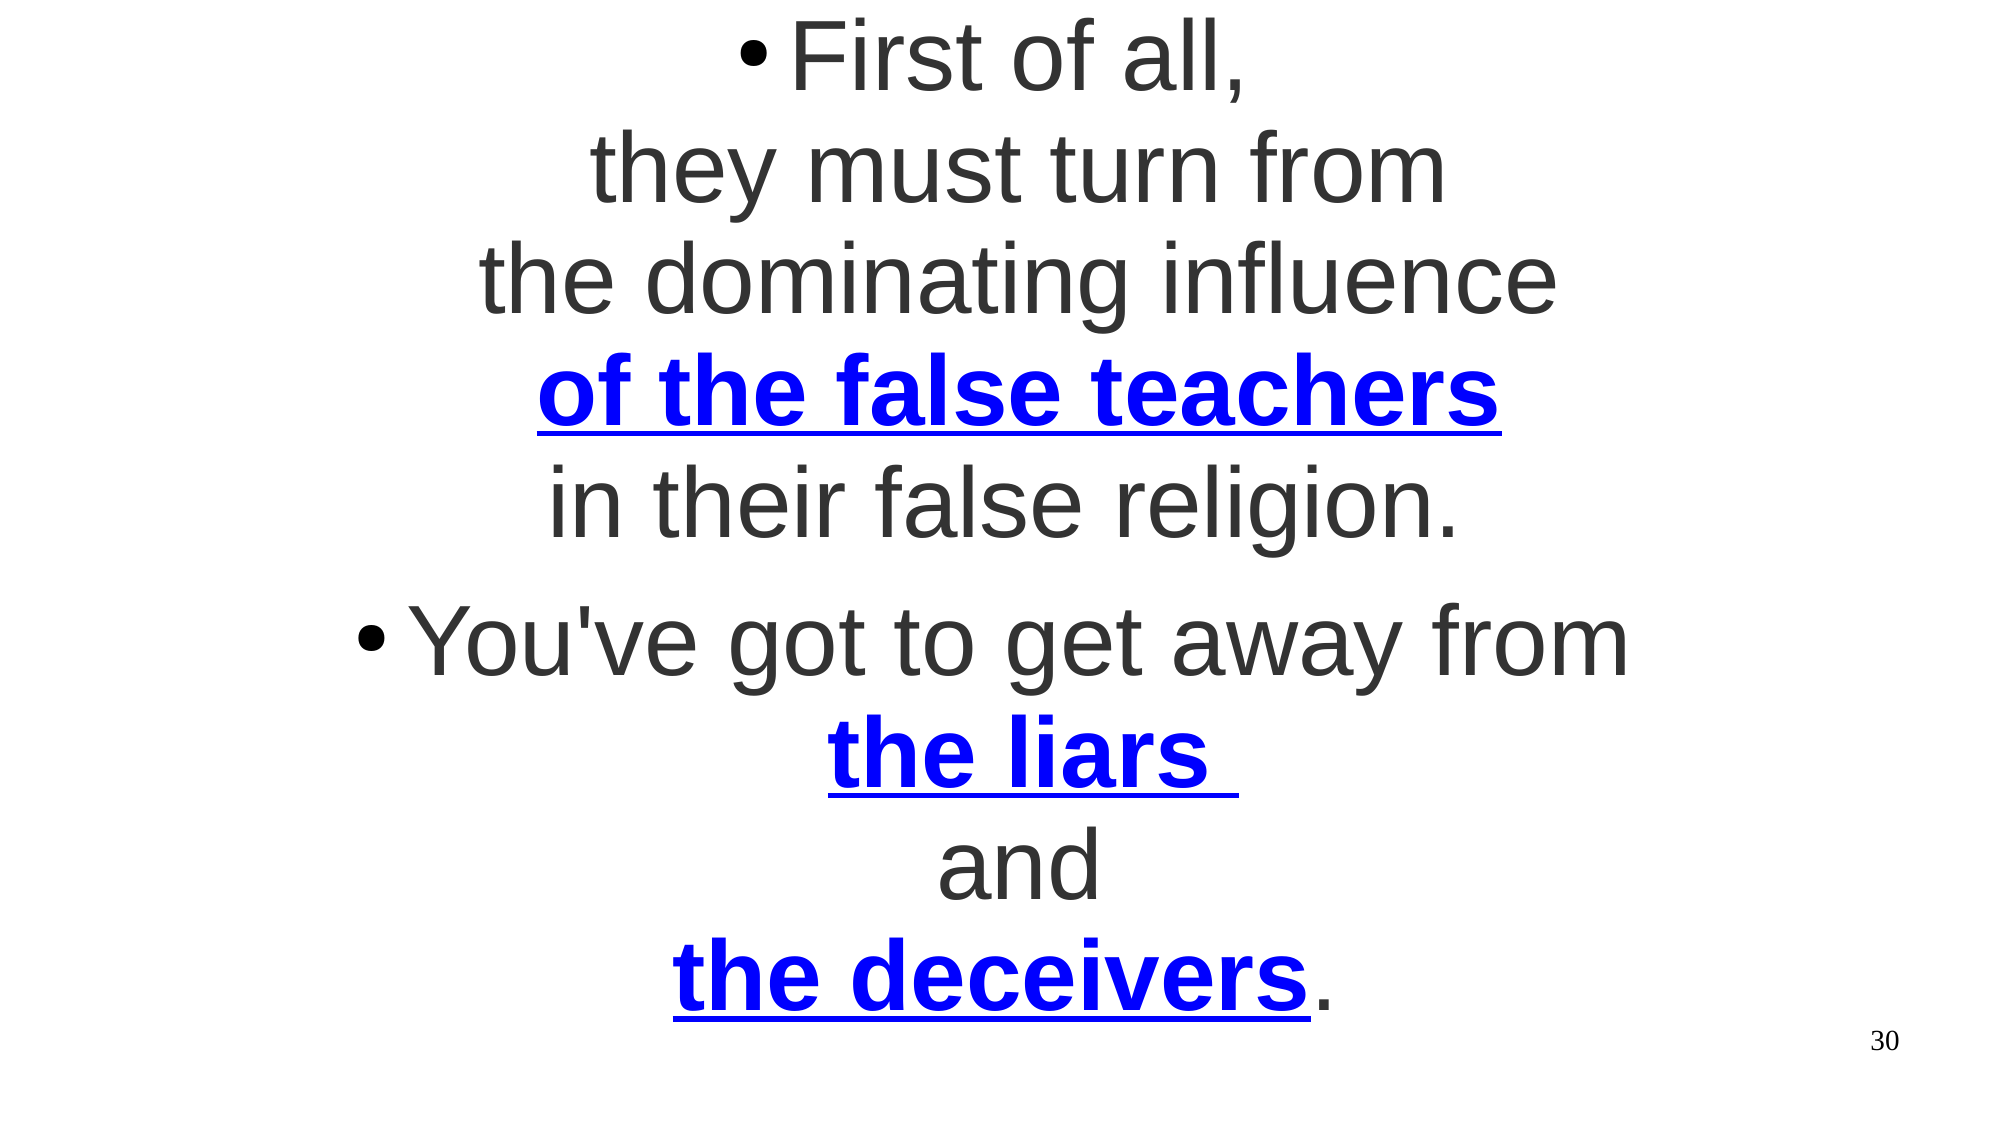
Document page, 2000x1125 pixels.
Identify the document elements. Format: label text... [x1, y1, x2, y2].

list First of all, they must turn from the dominating influence of the false teachers in their false religion. You've got to get away from the liars and the deceivers. [0, 0, 1996, 1123]
